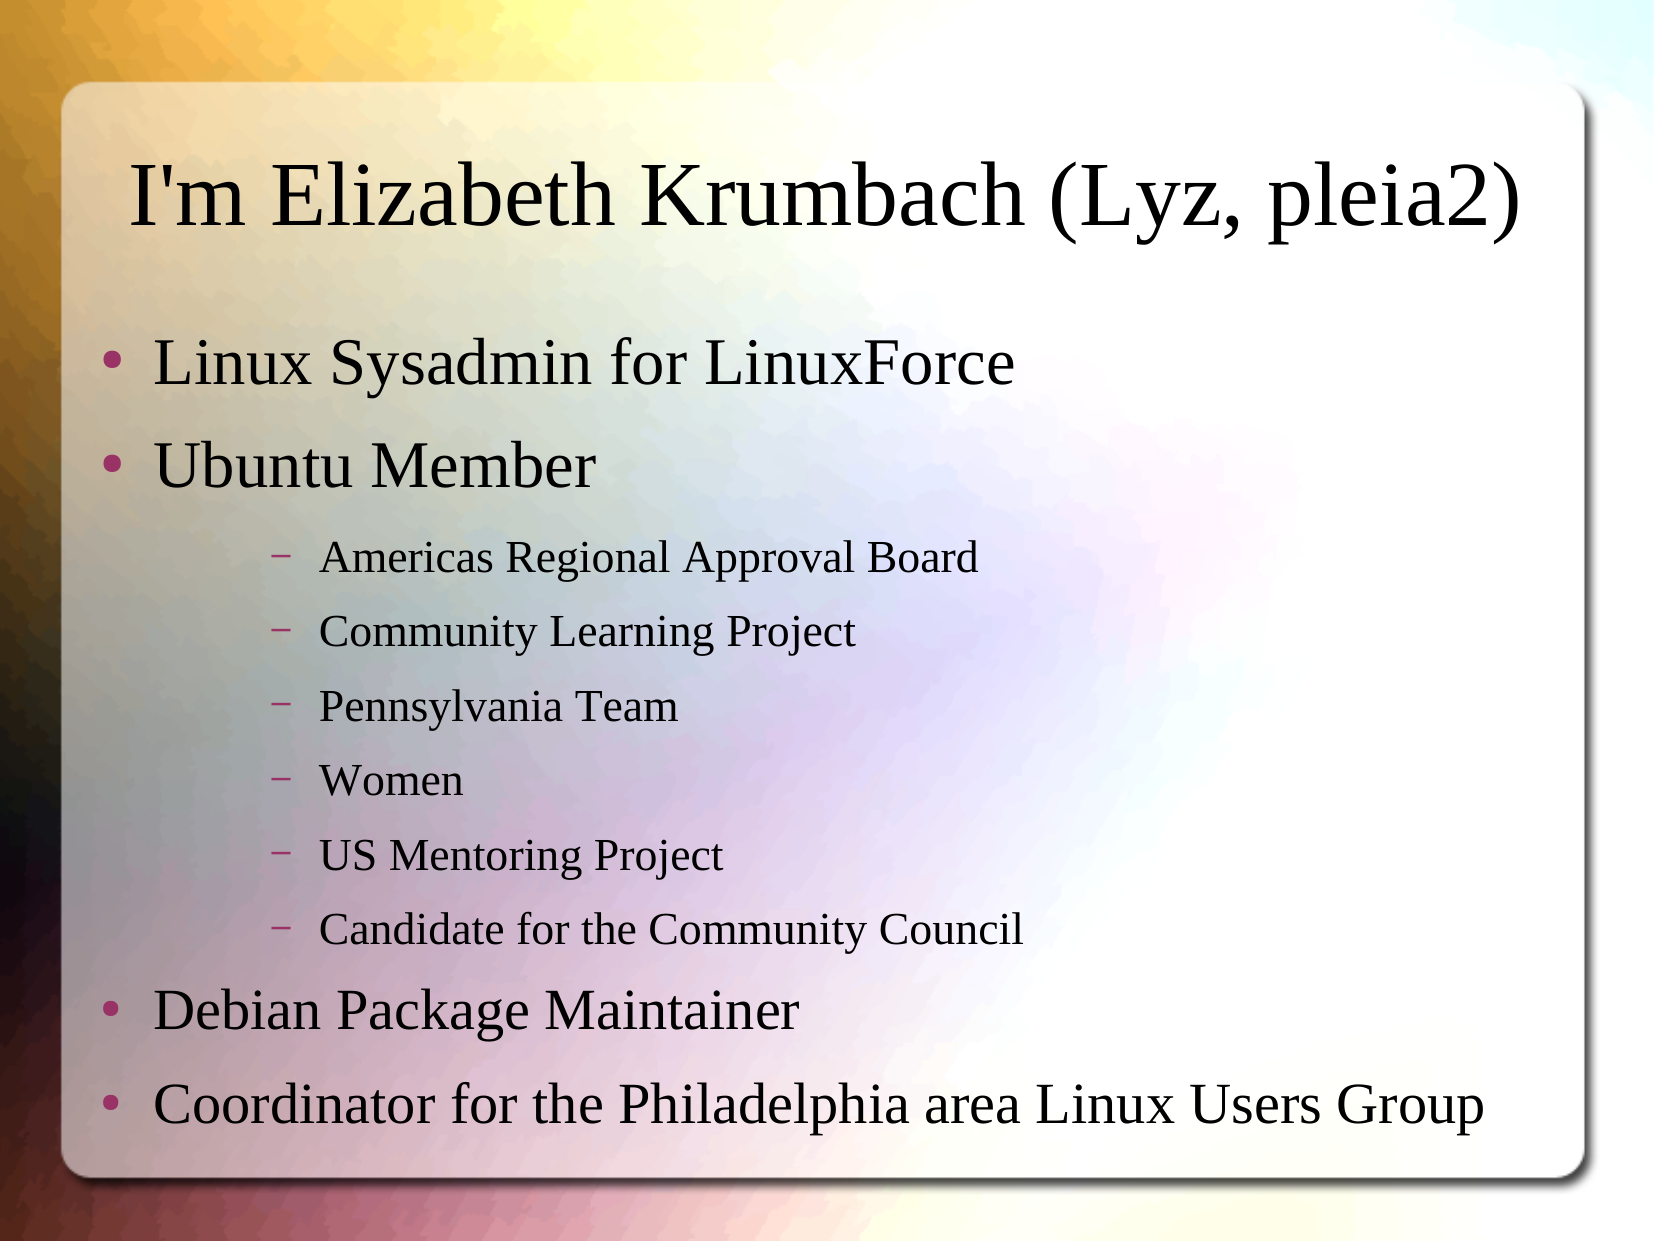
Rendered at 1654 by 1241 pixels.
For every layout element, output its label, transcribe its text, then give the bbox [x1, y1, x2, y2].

list Linux Sysadmin for LinuxForce Ubuntu Member Americas Regional Approval Board Community Learning Project Pennsylvania Team Women US Mentoring Project Candidate for the Community Council Debian Package Maintainer Coordinator for the Philadelphia area Linux Users Group [82, 324, 1571, 1137]
title I'm Elizabeth Krumbach (Lyz, pleia2) [82, 90, 1571, 298]
picture [0, 0, 1654, 1241]
